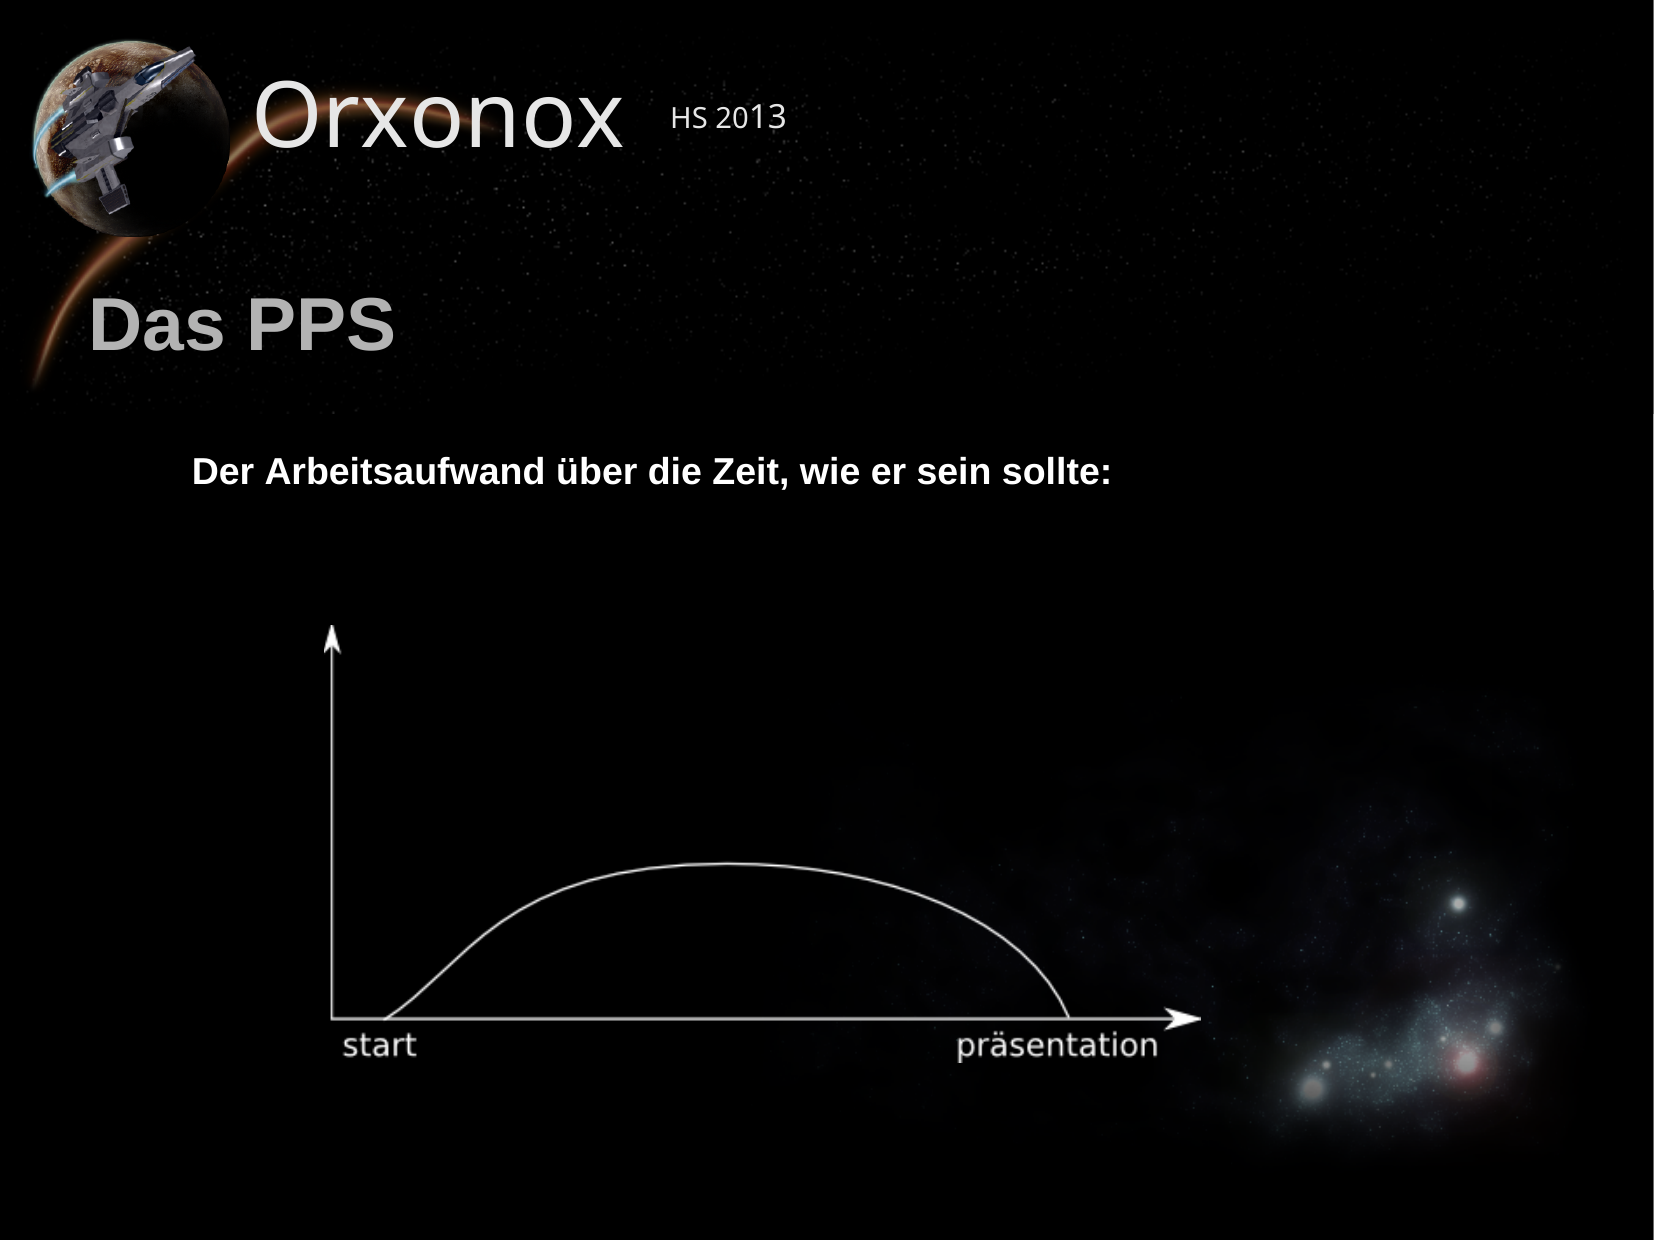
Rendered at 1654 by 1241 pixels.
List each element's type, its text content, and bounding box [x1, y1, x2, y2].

picture [0, 0, 1654, 521]
text_box Der Arbeitsaufwand über die Zeit, wie er sein sollte: [177, 442, 1329, 500]
title Das PPS [88, 273, 1577, 377]
picture [324, 590, 1654, 1240]
